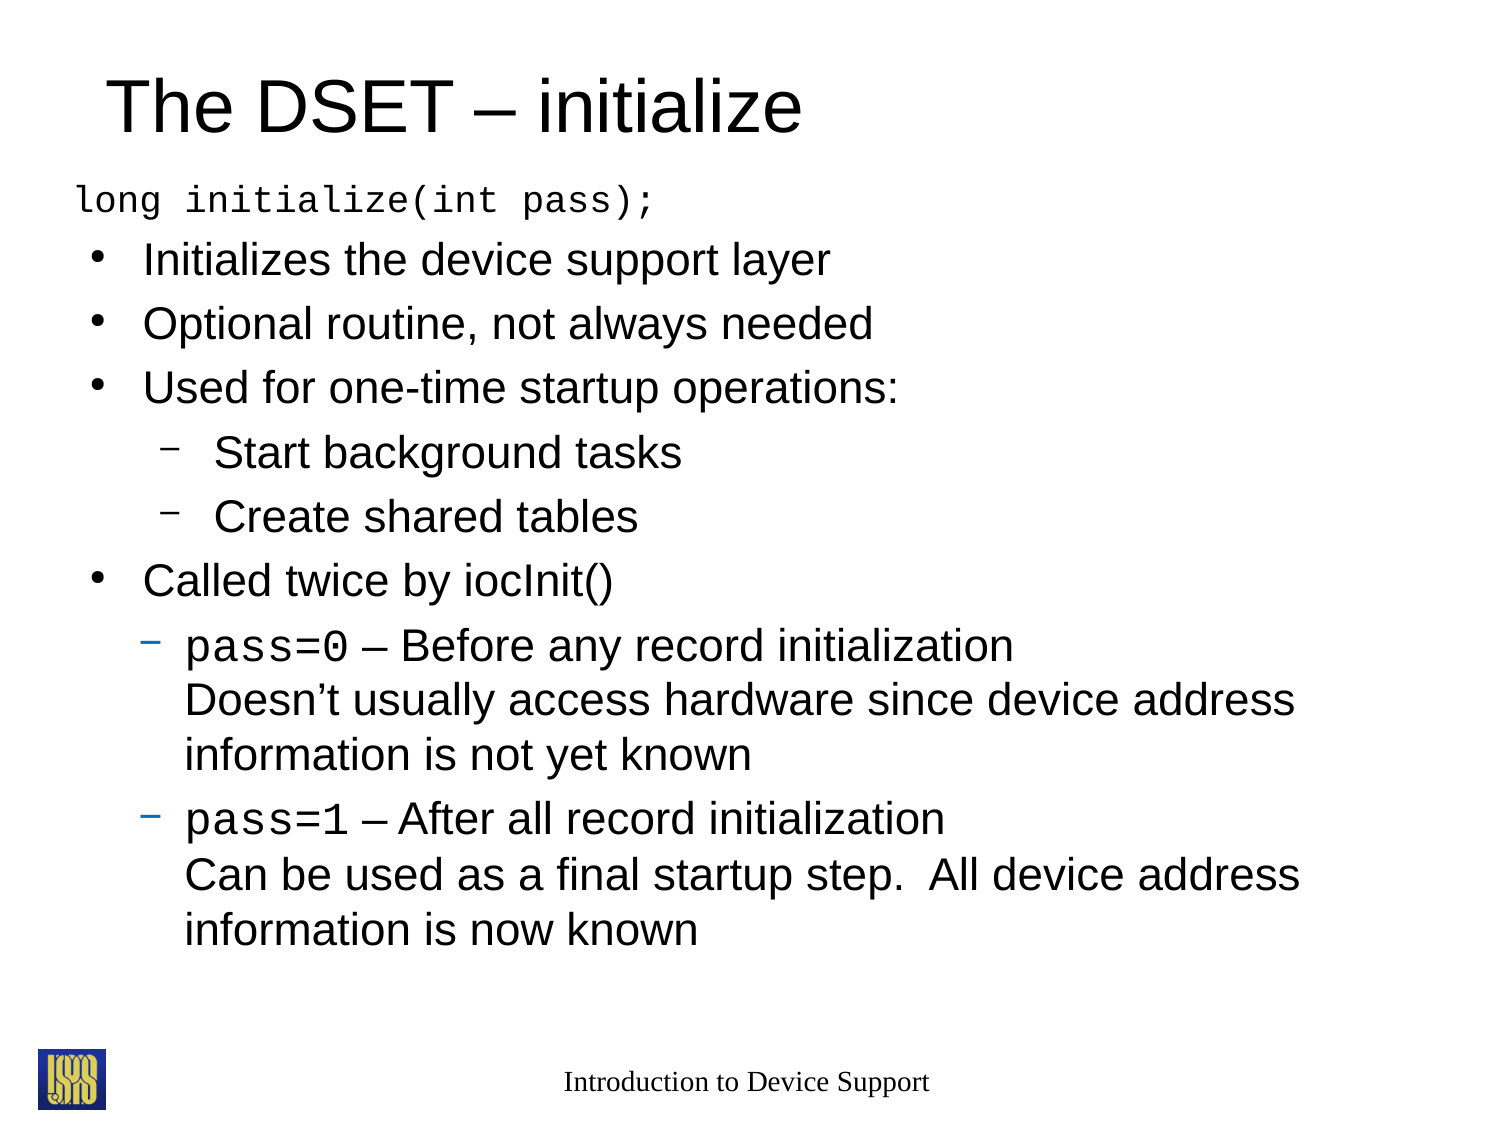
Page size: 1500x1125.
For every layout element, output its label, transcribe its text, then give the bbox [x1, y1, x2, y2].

title The DSET – initialize [55, 57, 1361, 156]
picture [38, 1049, 106, 1110]
list long initialize(int pass); Initializes the device support layer Optional routine, not always needed Used for one-time startup operations: Start background tasks Create shared tables Called twice by iocInit() pass=0 – Before any record initialization Doesn’t usually access hardware since device address information is not yet known pass=1 – After all record initialization Can be used as a final startup step. All device address information is now known [57, 167, 1401, 963]
